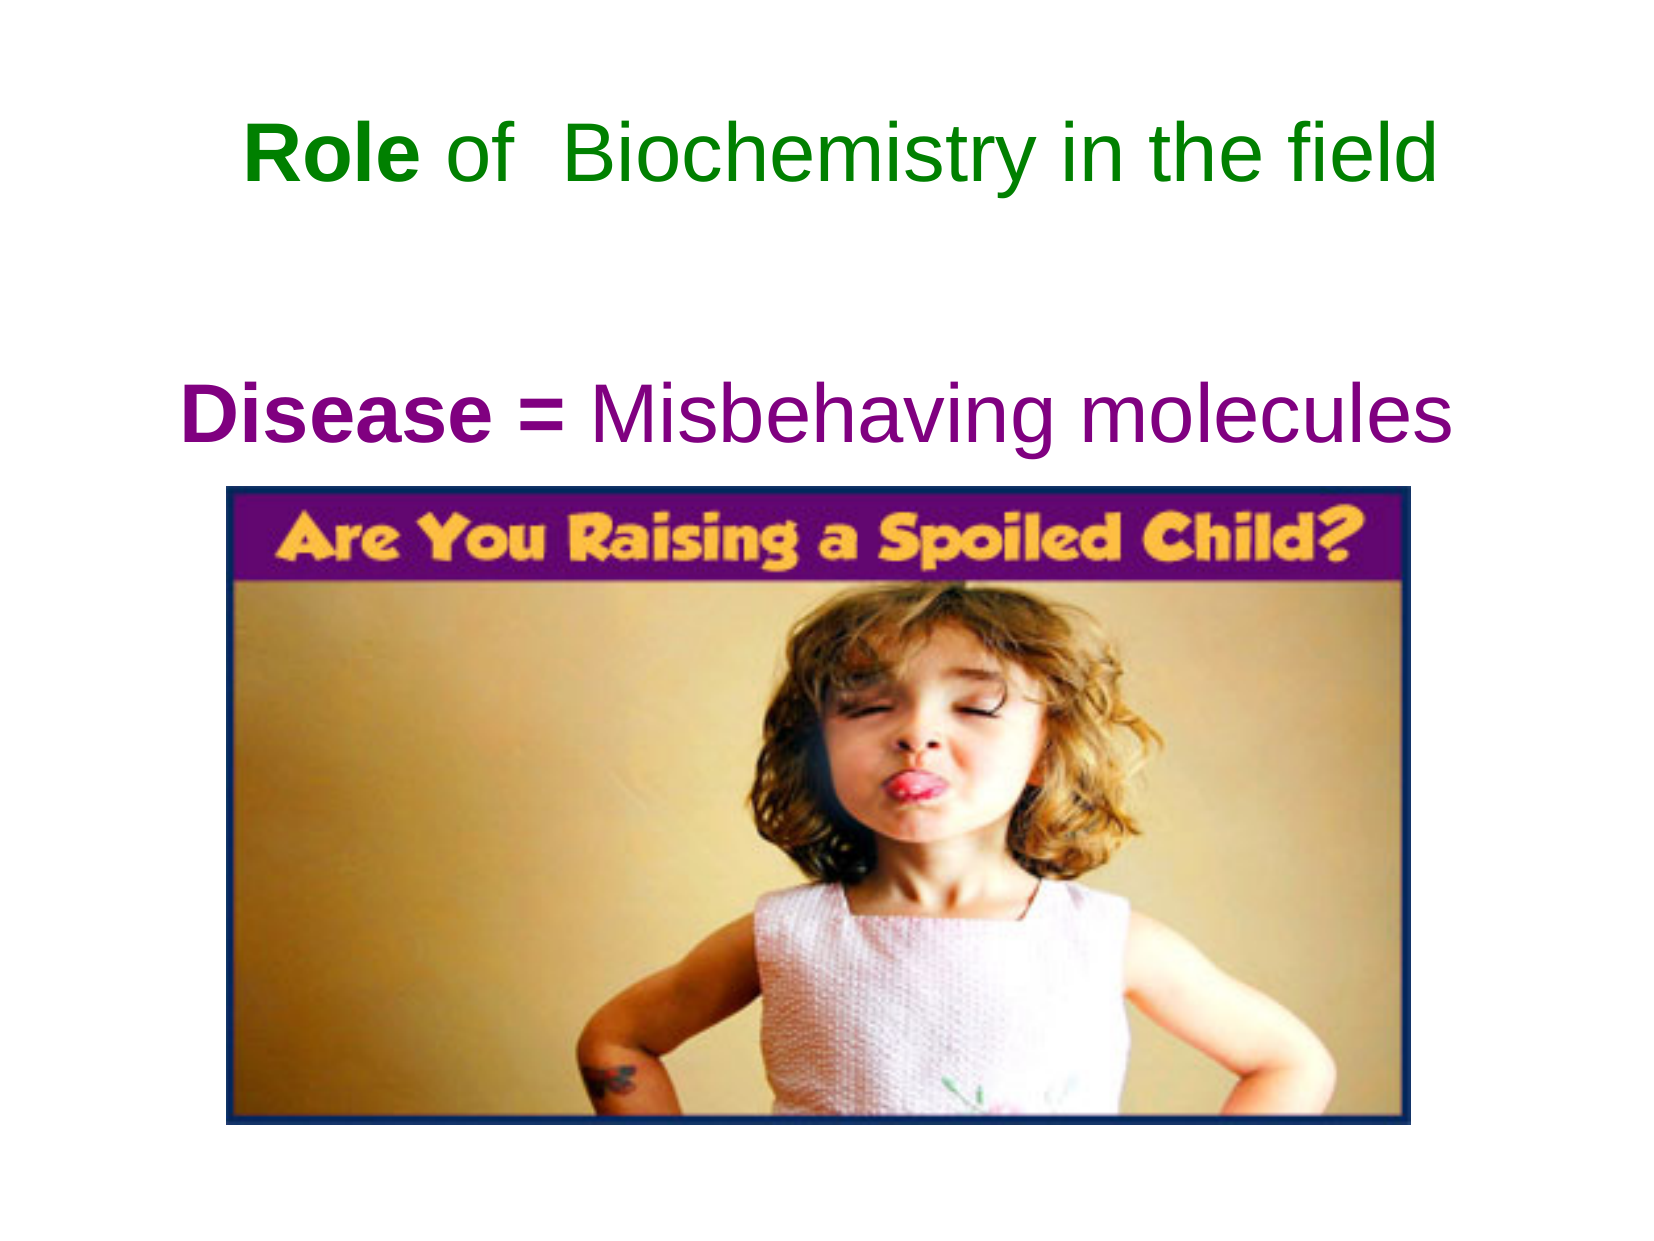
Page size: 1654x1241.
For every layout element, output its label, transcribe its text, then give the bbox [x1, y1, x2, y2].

picture [226, 486, 1411, 1126]
text_box Disease = Misbehaving molecules [165, 360, 1531, 468]
title Role of Biochemistry in the field [82, 49, 1571, 257]
